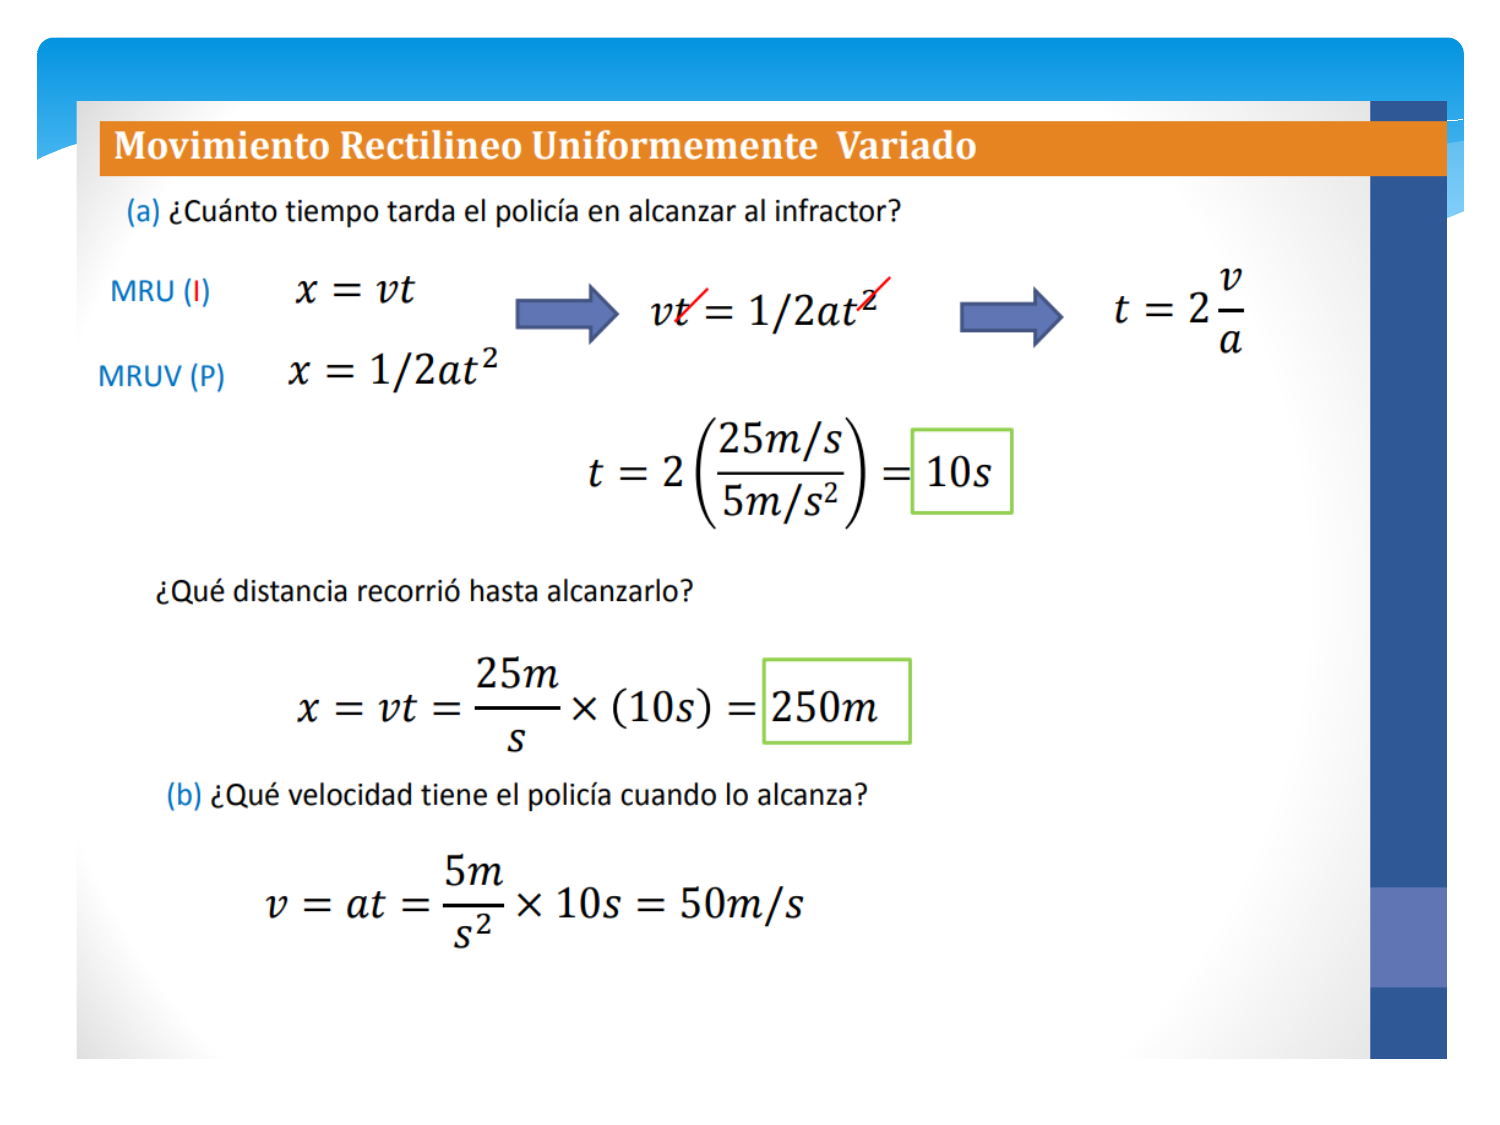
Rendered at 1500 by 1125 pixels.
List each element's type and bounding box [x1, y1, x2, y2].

picture [76, 101, 1447, 1059]
